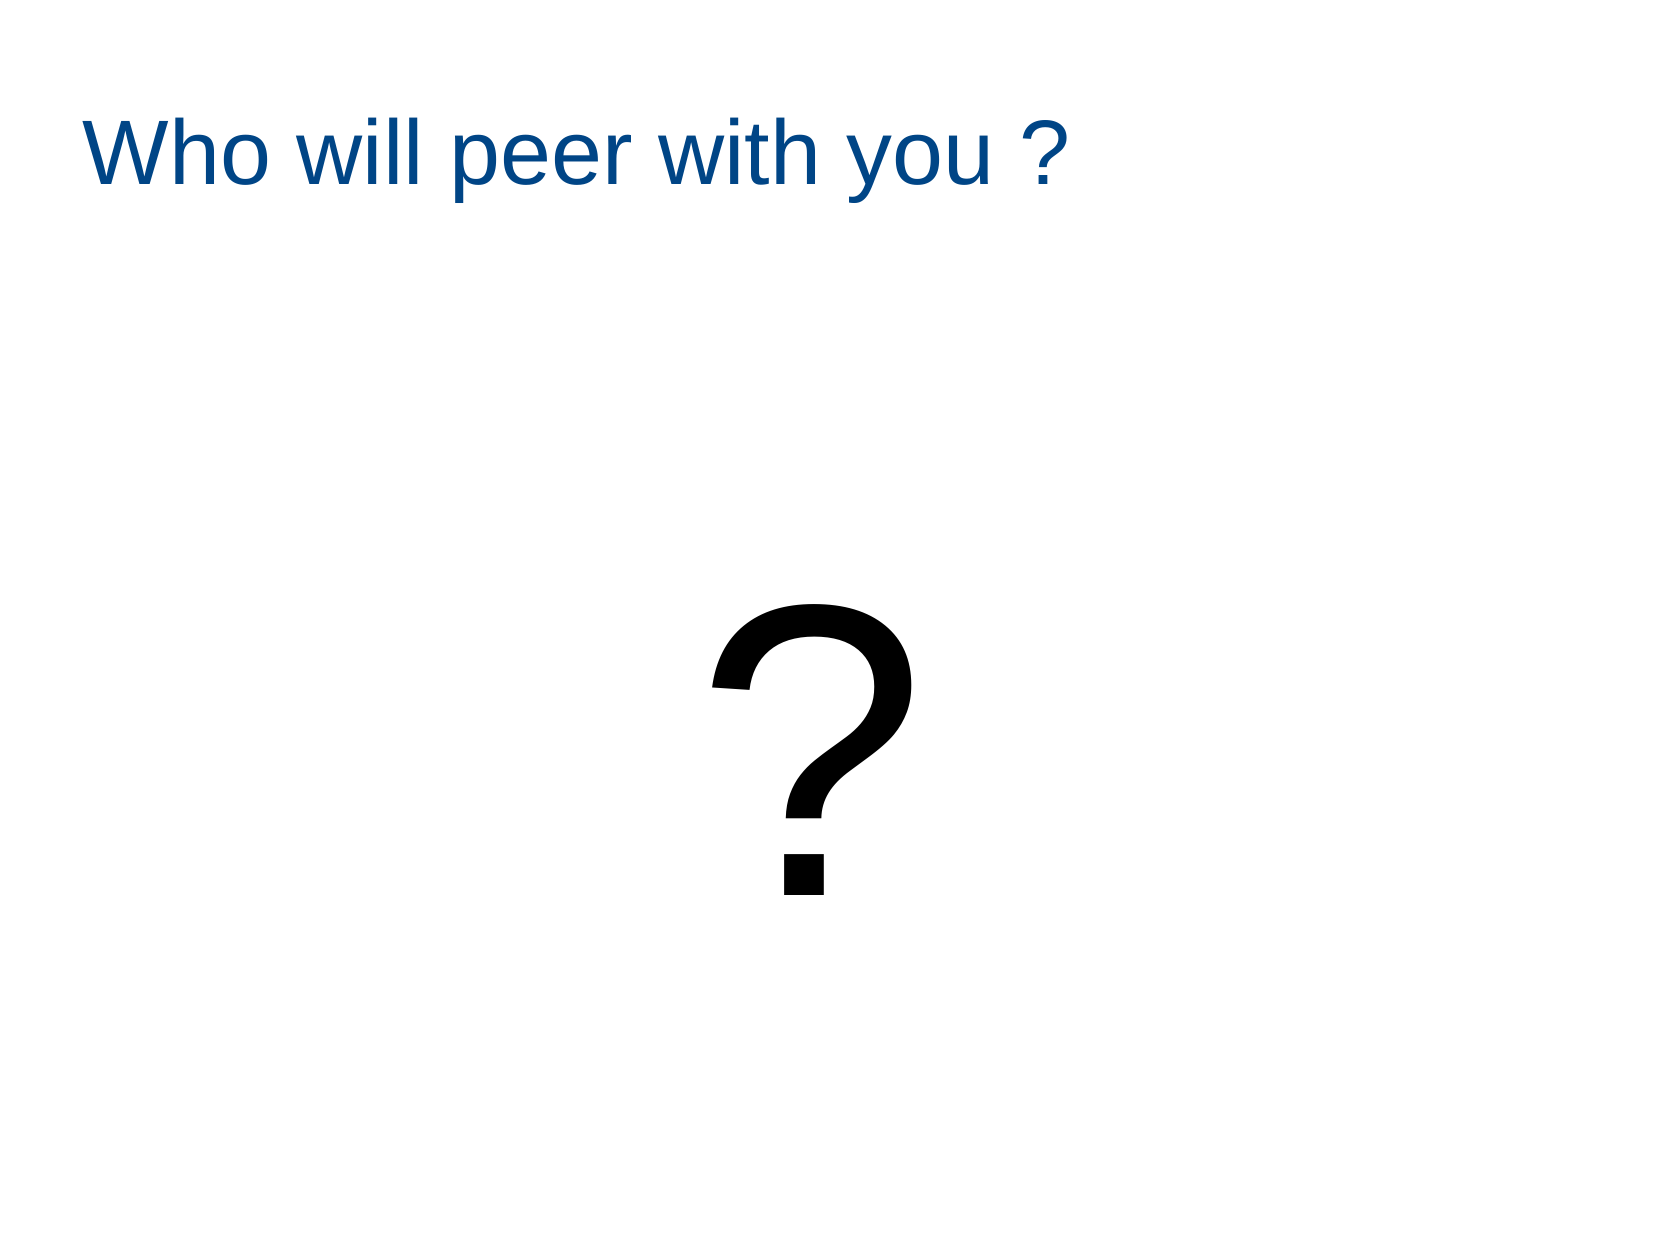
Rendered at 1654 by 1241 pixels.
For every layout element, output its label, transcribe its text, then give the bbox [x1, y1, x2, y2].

list ? [82, 290, 1571, 1094]
title Who will peer with you ? [82, 56, 1571, 250]
